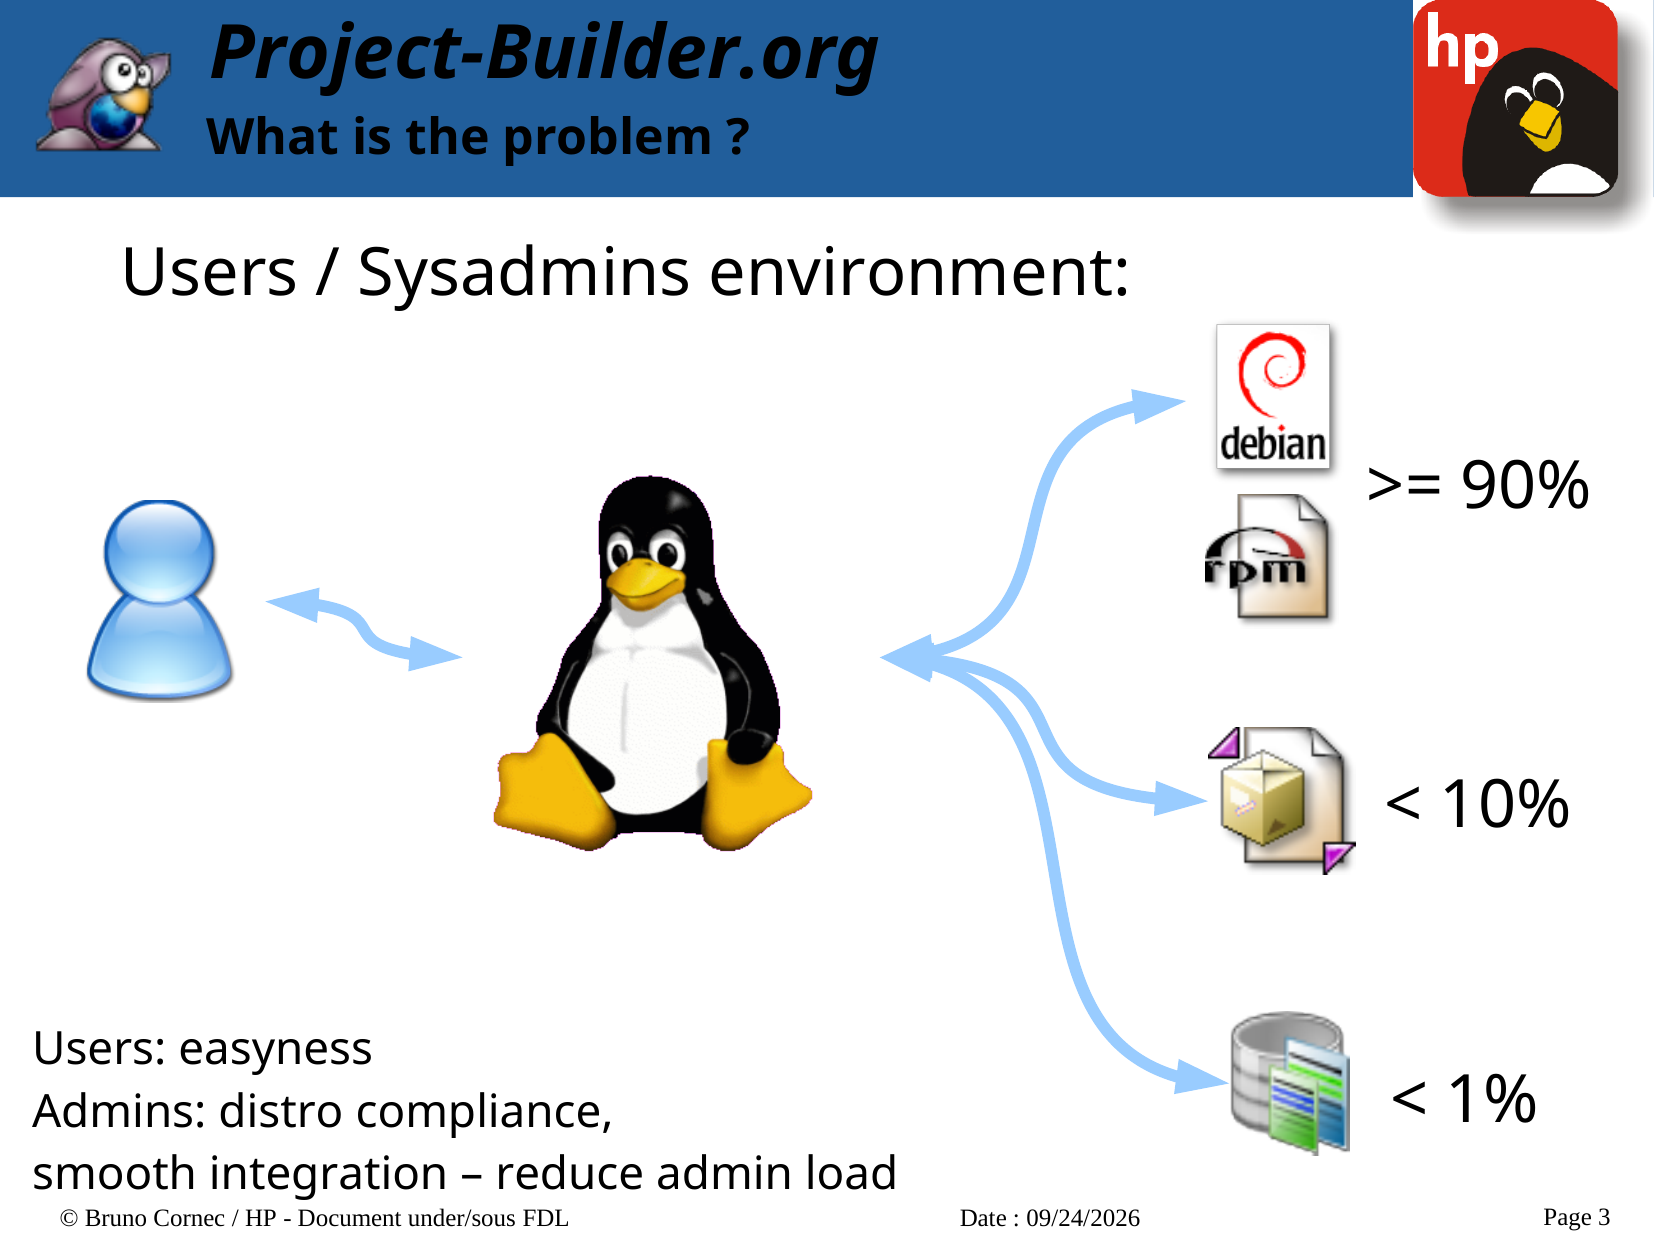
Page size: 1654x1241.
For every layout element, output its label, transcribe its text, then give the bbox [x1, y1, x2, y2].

text_box Users: easyness Admins: distro compliance, smooth integration – reduce admin load [32, 1015, 1008, 1176]
text_box Users / Sysadmins environment: [120, 224, 1168, 311]
picture [1208, 727, 1356, 875]
picture [1413, 0, 1654, 235]
picture [1205, 494, 1339, 629]
text_box < 1% [1390, 1051, 1654, 1137]
picture [0, 0, 211, 199]
title What is the problem ? [206, 56, 1121, 218]
picture [1186, 311, 1364, 492]
picture [462, 430, 880, 884]
picture [1229, 1011, 1350, 1156]
text_box < 10% [1384, 755, 1654, 842]
picture [62, 500, 266, 703]
text_box >= 90% [1366, 437, 1654, 523]
